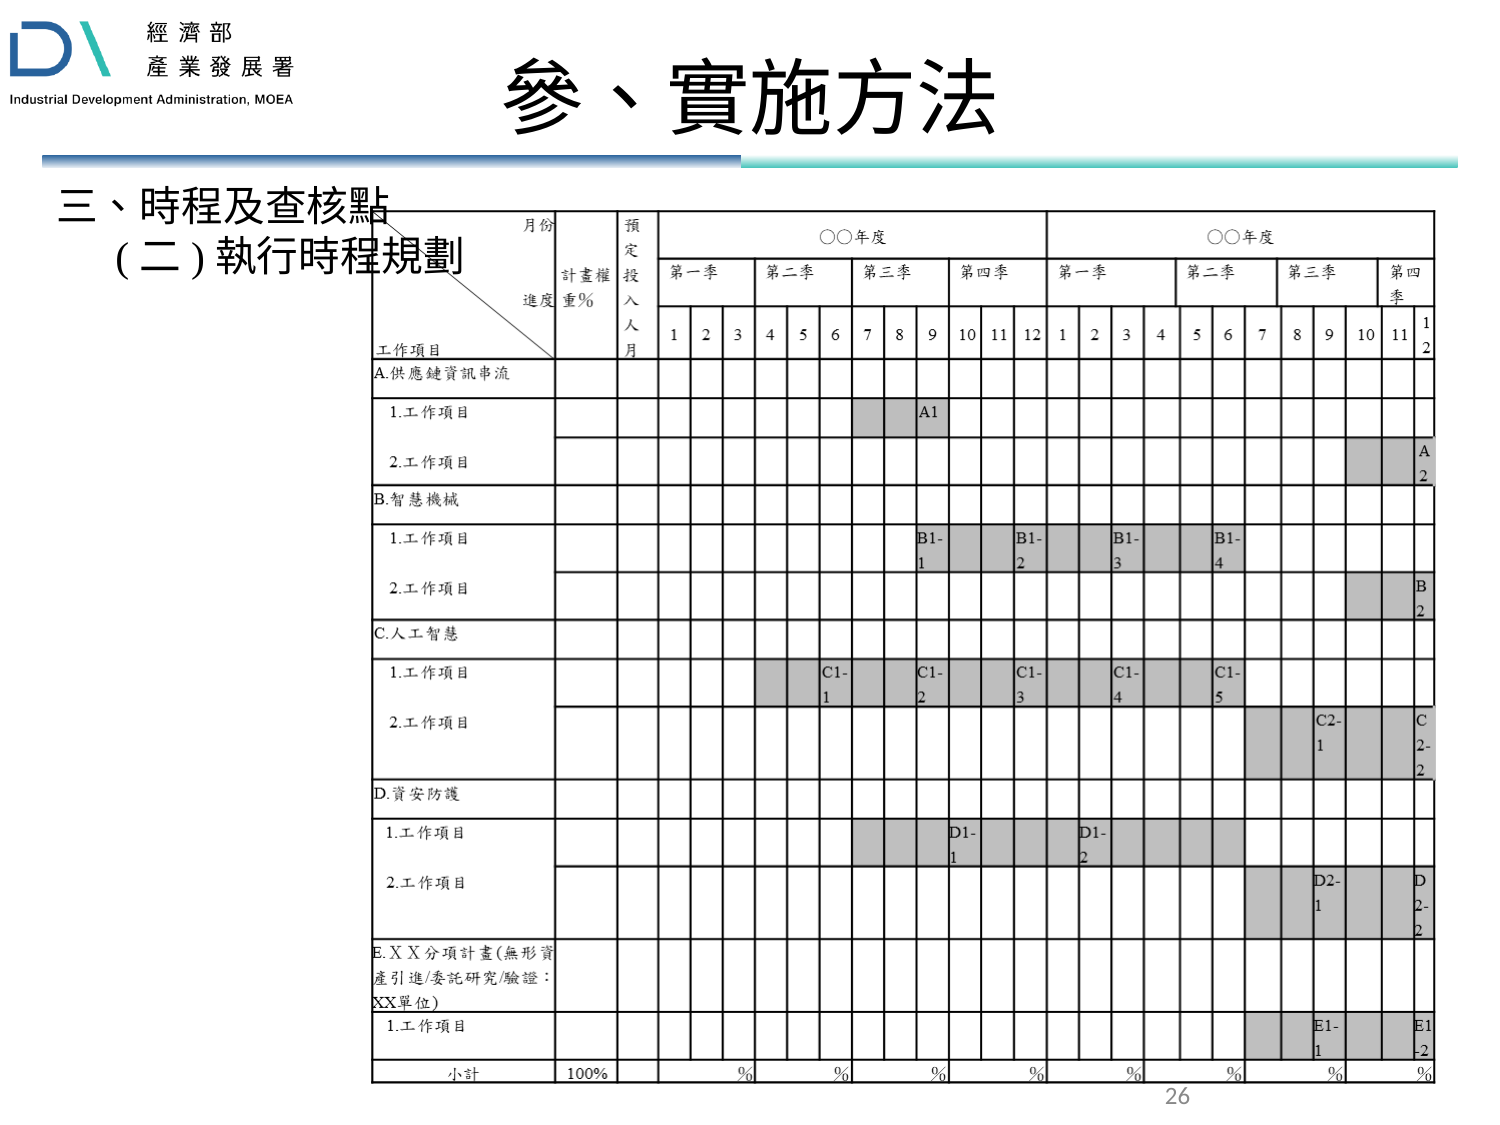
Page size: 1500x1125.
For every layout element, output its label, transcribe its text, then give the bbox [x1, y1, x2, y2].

text_box 三、時程及查核點 (二)執行時程規劃 [41, 173, 1391, 338]
text_box 26 [1149, 1065, 1500, 1125]
title 參、實施方法 [75, 19, 1426, 171]
picture [371, 209, 1437, 1093]
